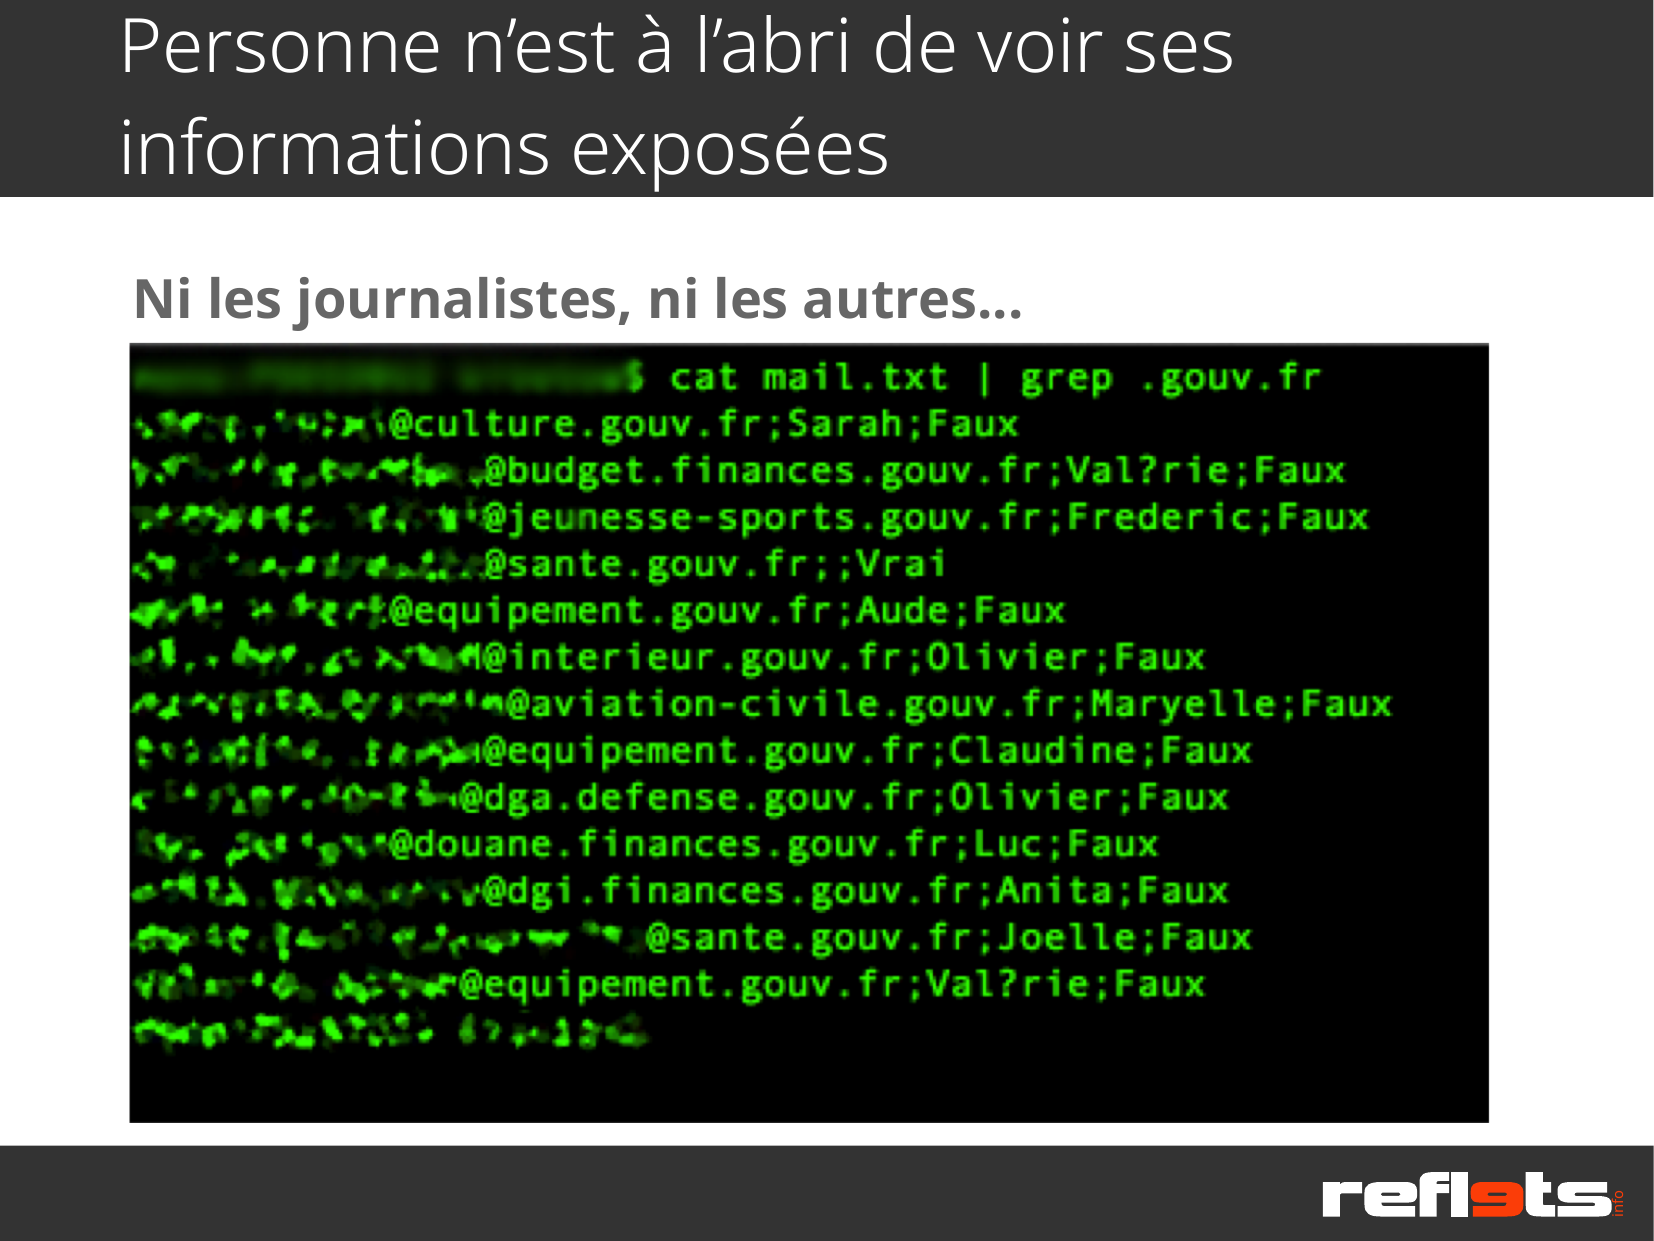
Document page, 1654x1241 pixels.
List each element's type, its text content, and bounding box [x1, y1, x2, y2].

text_box Ni les journalistes, ni les autres... [118, 252, 1512, 378]
picture [129, 378, 1490, 1123]
title Personne n’est à l’abri de voir ses informations exposées [0, 0, 1654, 189]
